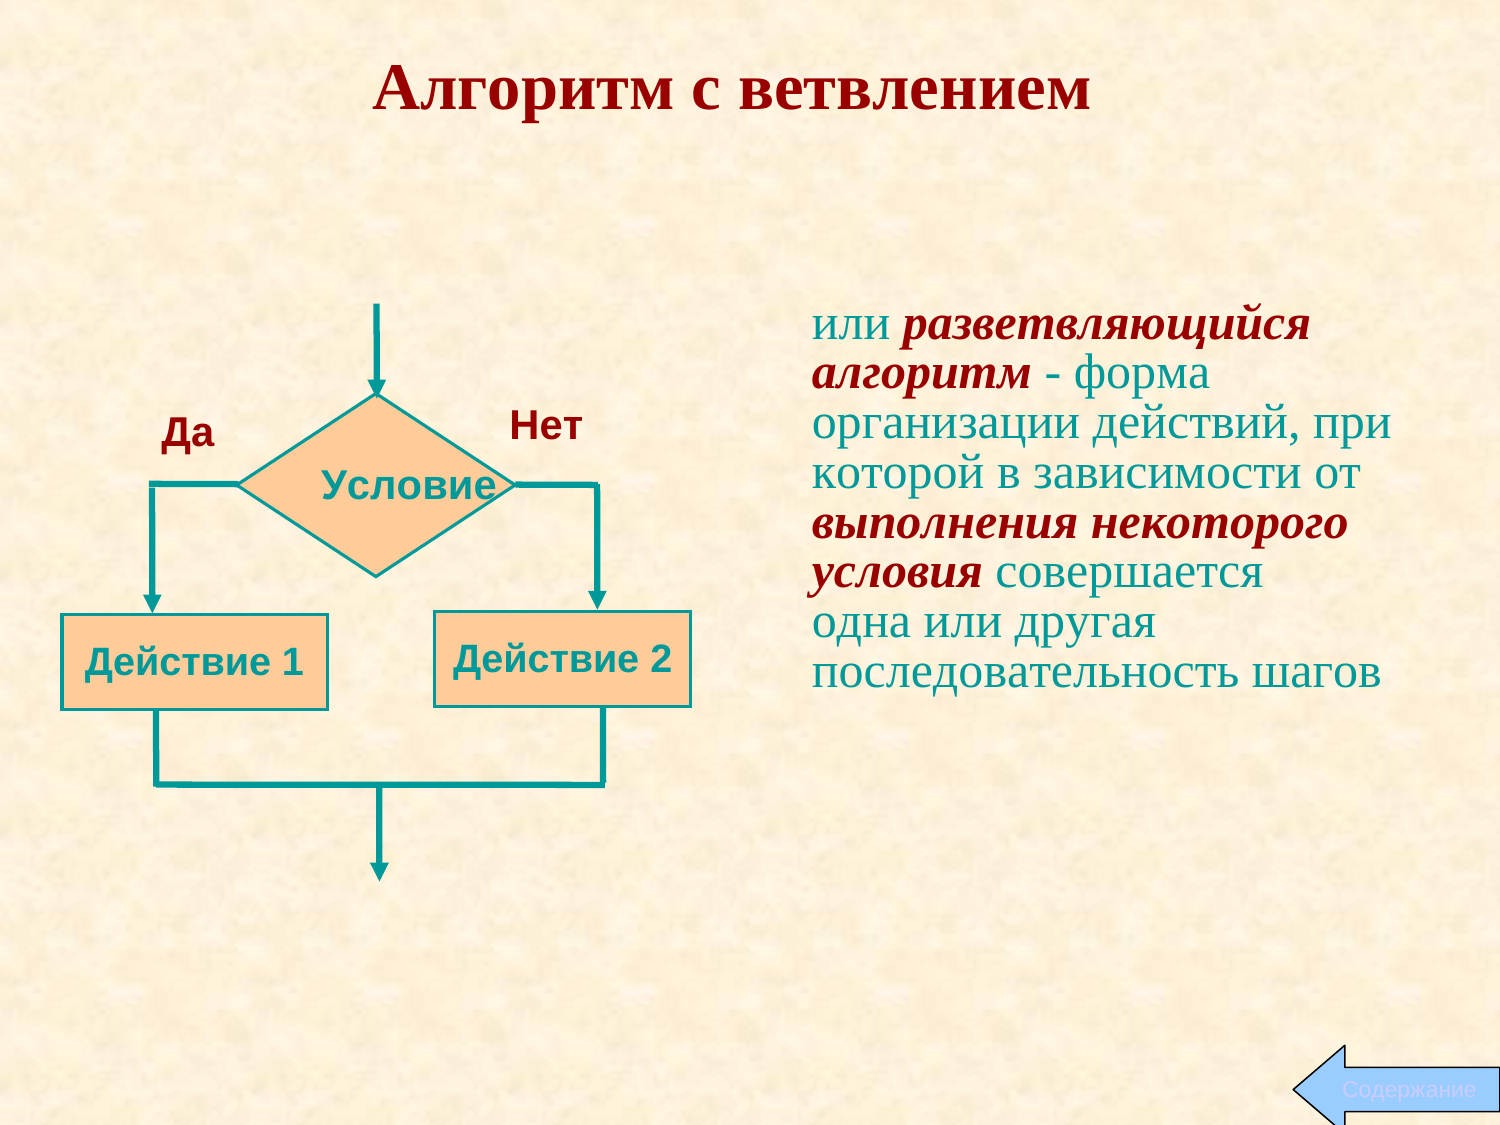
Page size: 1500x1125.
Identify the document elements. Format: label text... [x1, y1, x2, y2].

text_box или разветвляющийся алгоритм - форма организации действий, при которой в зависимости от выполнения некоторого условия совершается одна или другая последовательность шагов [797, 291, 1424, 706]
text_box Действие 1 [61, 614, 328, 710]
picture [1345, 1112, 1500, 1125]
text_box Нет [494, 393, 619, 456]
text_box Условие [239, 394, 515, 577]
text_box Алгоритм с ветвлением [100, 42, 1365, 132]
text_box Да [146, 401, 245, 463]
text_box Содержание [1293, 1045, 1500, 1125]
text_box Действие 2 [434, 611, 691, 707]
picture [0, 0, 1500, 1125]
